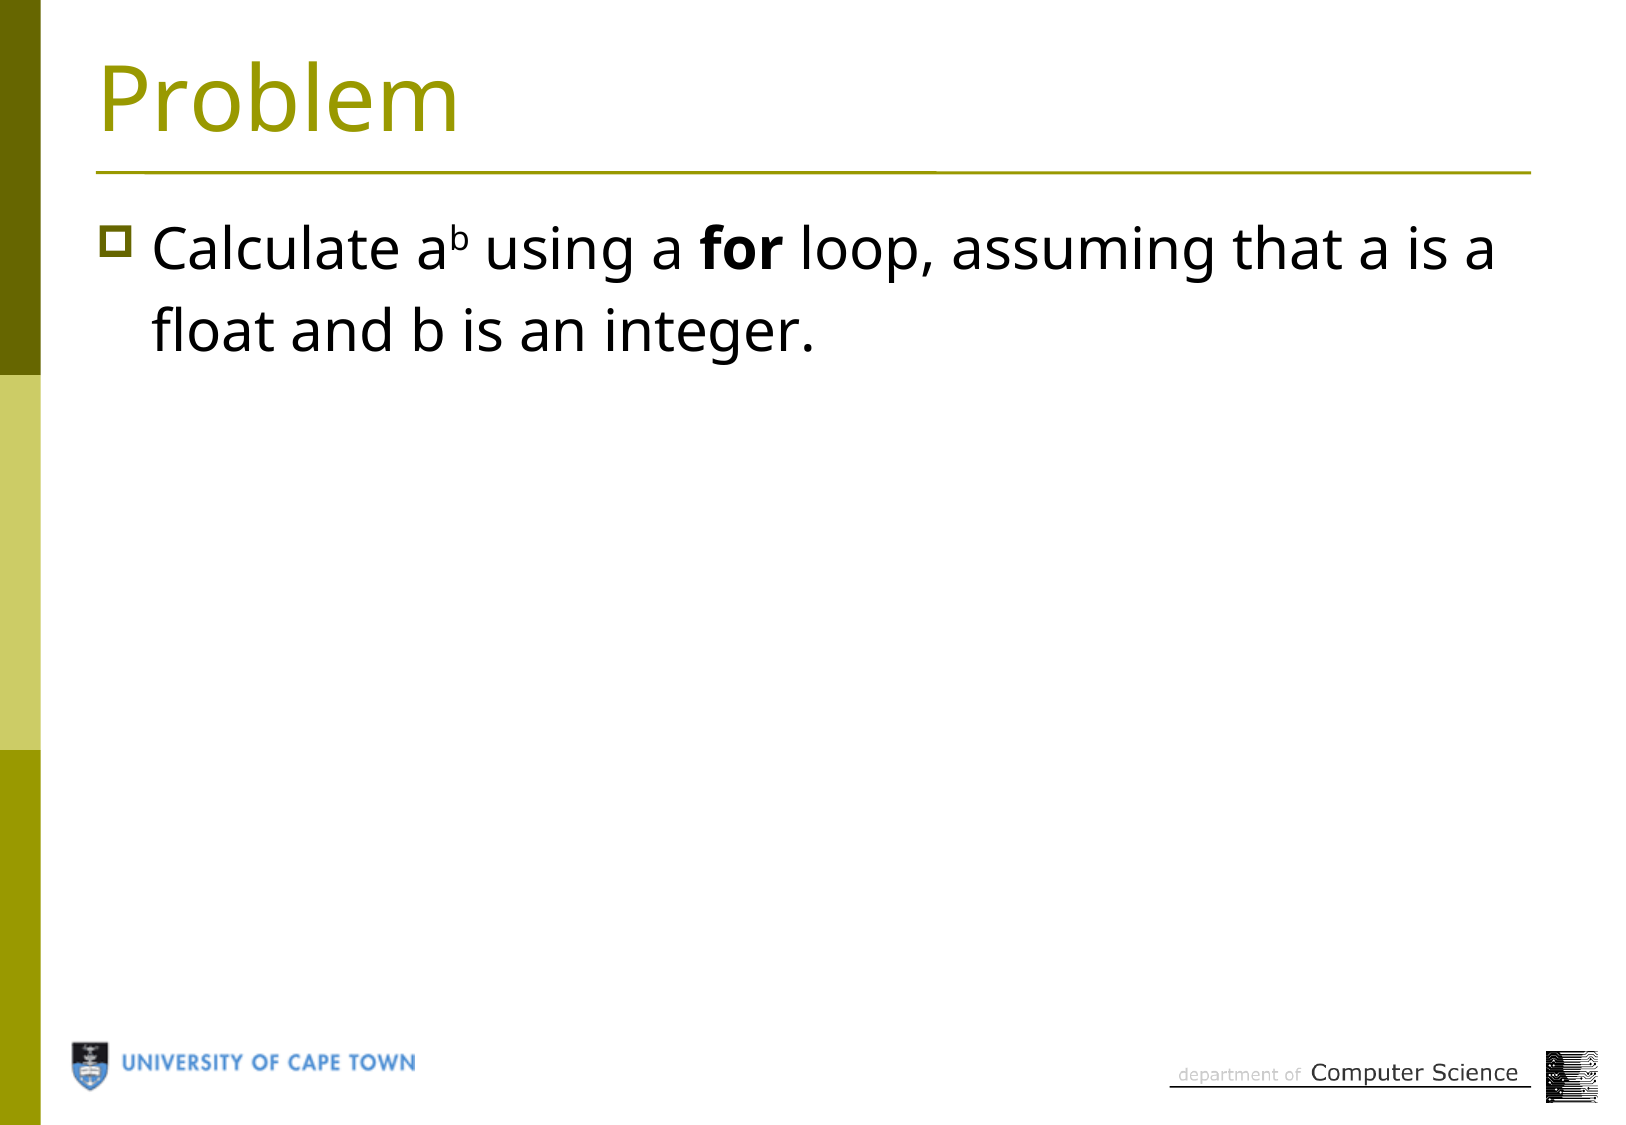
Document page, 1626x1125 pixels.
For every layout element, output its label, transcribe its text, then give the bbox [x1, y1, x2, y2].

picture [1546, 1051, 1598, 1103]
picture [1169, 1043, 1532, 1091]
list Calculate ab using a for loop, assuming that a is a float and b is an integer. [81, 196, 1543, 1021]
picture [61, 1024, 415, 1103]
title Problem [81, 21, 1543, 180]
